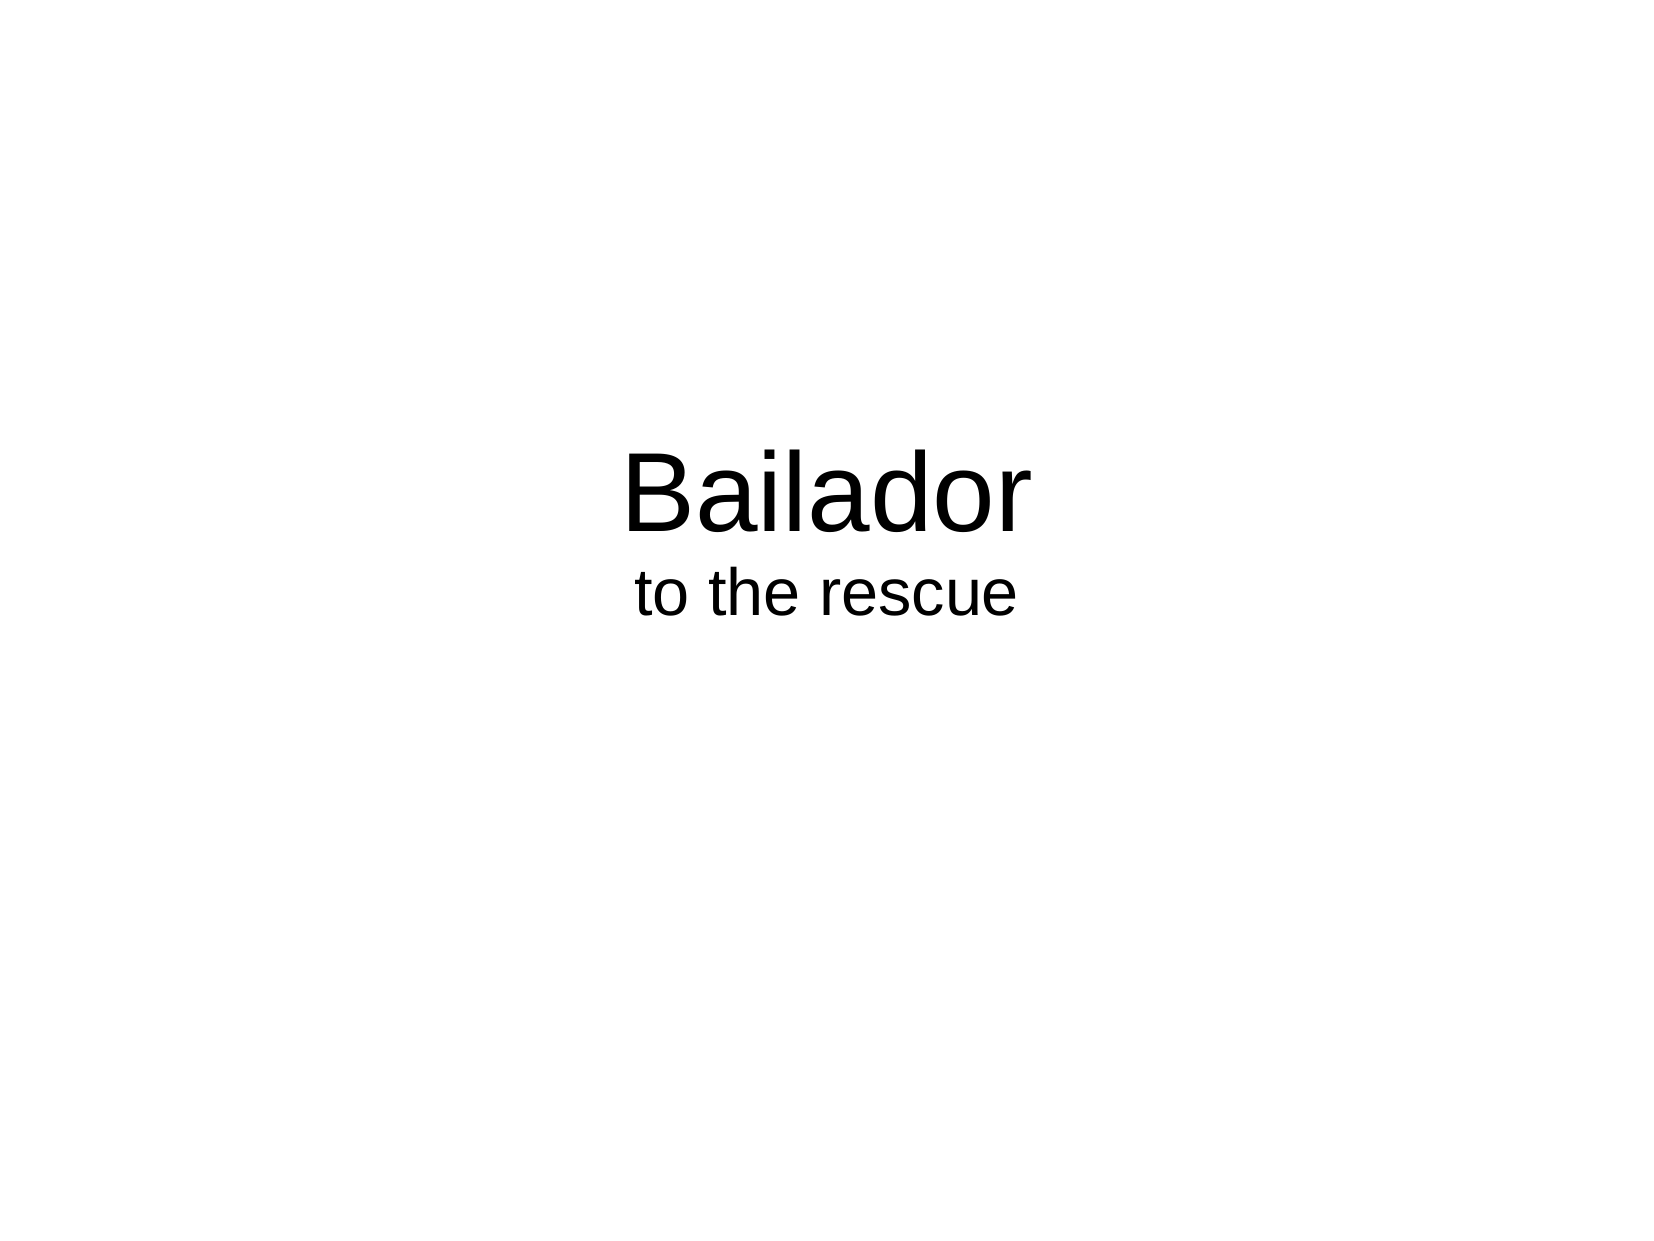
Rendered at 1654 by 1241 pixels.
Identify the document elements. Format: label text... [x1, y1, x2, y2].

subtitle Bailador to the rescue [82, 49, 1571, 1010]
